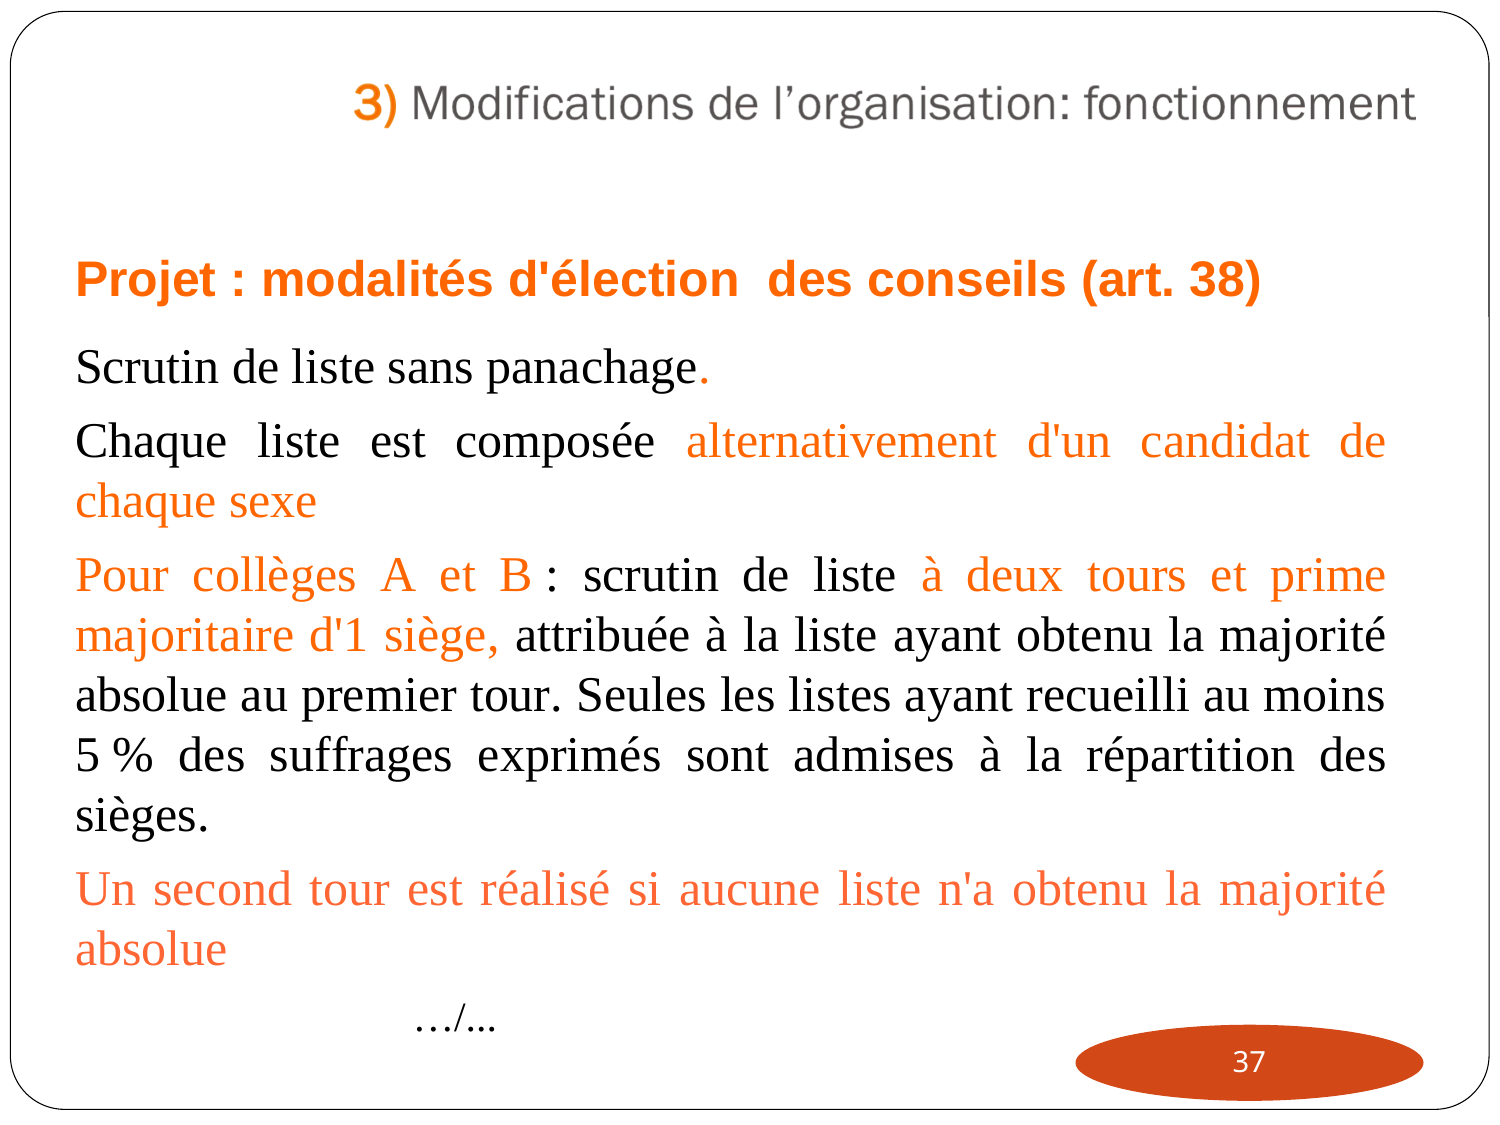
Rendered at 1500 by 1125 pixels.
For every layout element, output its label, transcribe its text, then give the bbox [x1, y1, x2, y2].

text_box Projet : modalités d'élection des conseils (art. 38) Scrutin de liste sans panachage. Chaque liste est composée alternativement d'un candidat de chaque sexe Pour collèges A et B : scrutin de liste à deux tours et prime majoritaire d'1 siège, attribuée à la liste ayant obtenu la majorité absolue au premier tour. Seules les listes ayant recueilli au moins 5 % des suffrages exprimés sont admises à la répartition des sièges. Un second tour est réalisé si aucune liste n'a obtenu la majorité absolue …/... [75, 206, 1388, 1125]
text_box <numéro> [1388, 1039, 1424, 1086]
picture [198, 48, 1432, 210]
